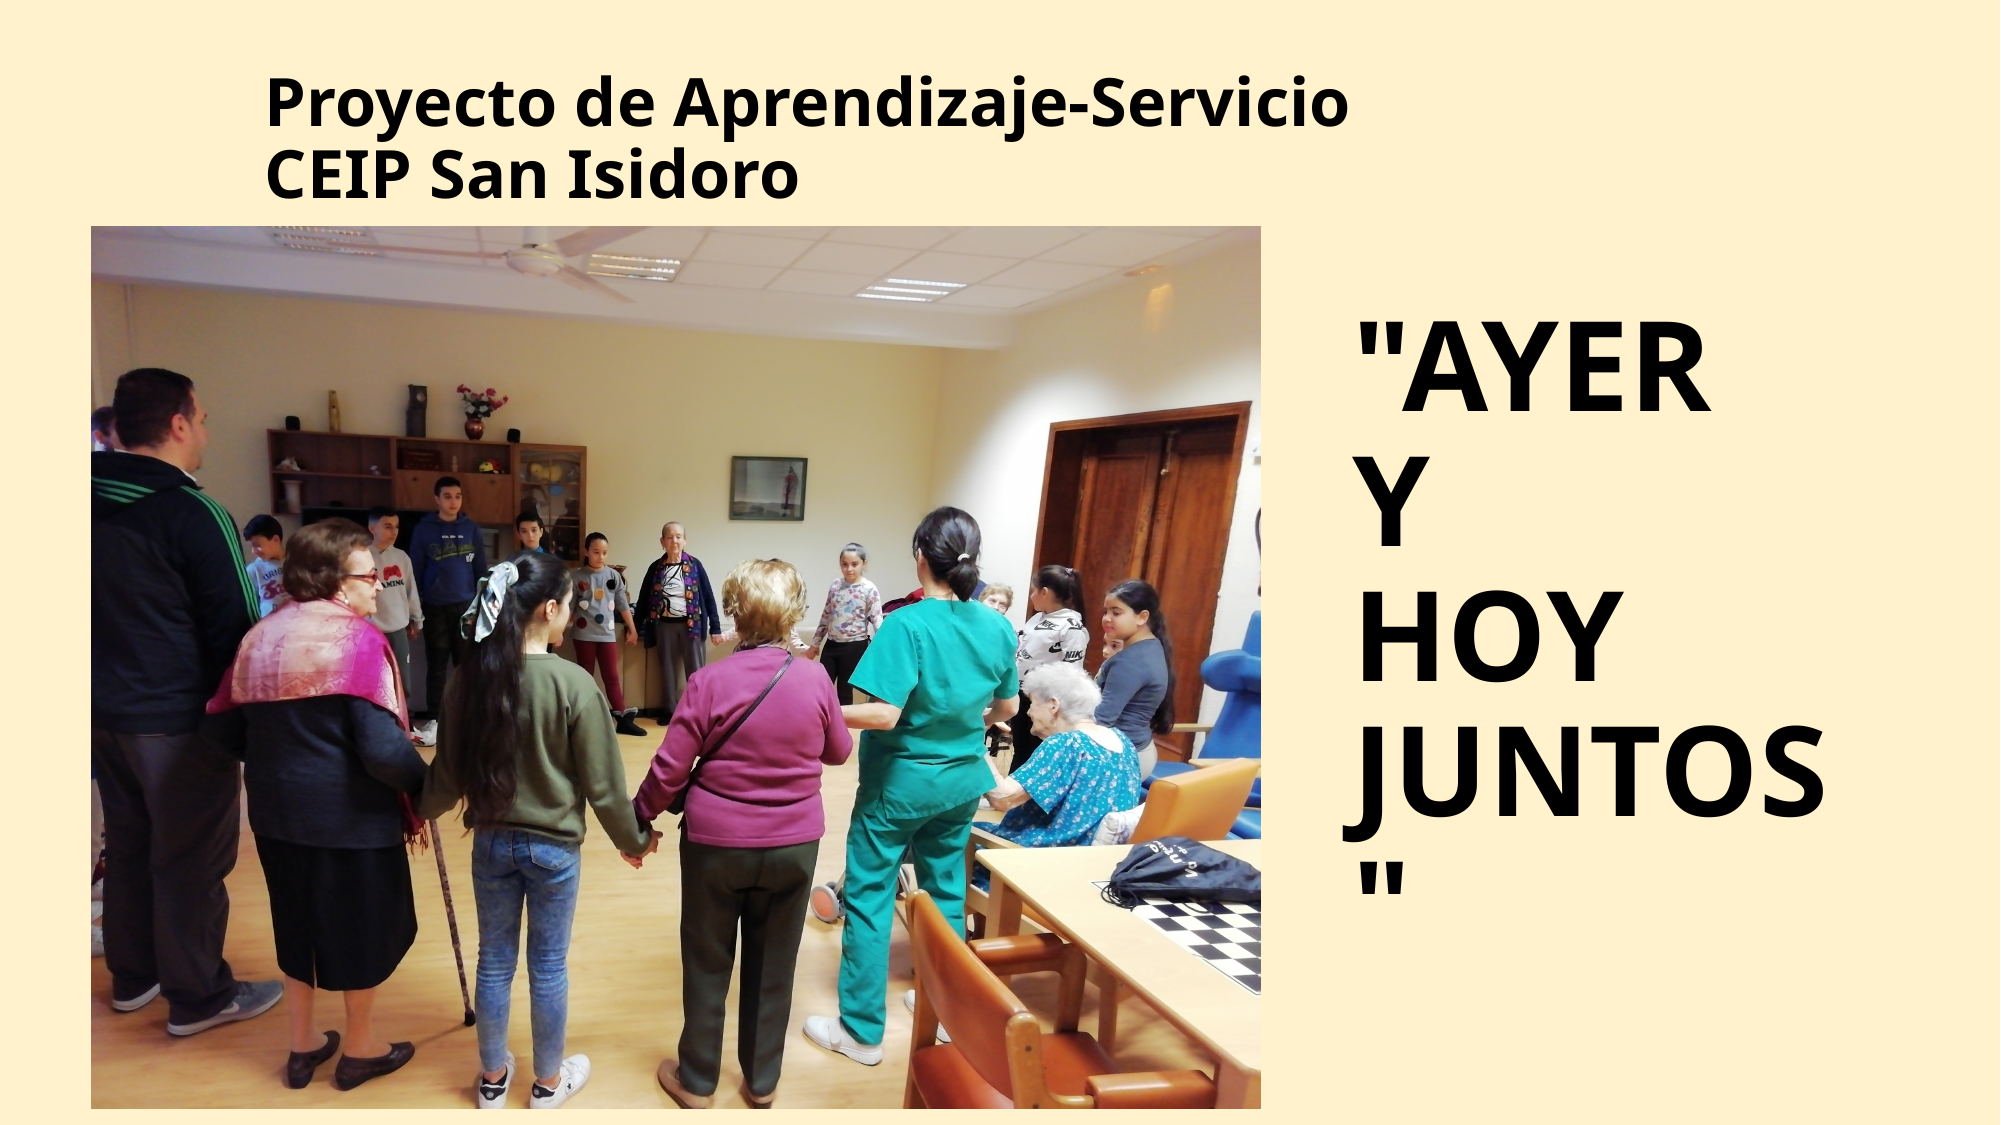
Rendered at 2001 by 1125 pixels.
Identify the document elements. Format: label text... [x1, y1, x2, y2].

picture [91, 226, 1261, 1109]
title Proyecto de Aprendizaje-Servicio CEIP San Isidoro [249, 61, 1750, 227]
subtitle "AYER Y HOY JUNTOS" [1337, 296, 1849, 896]
